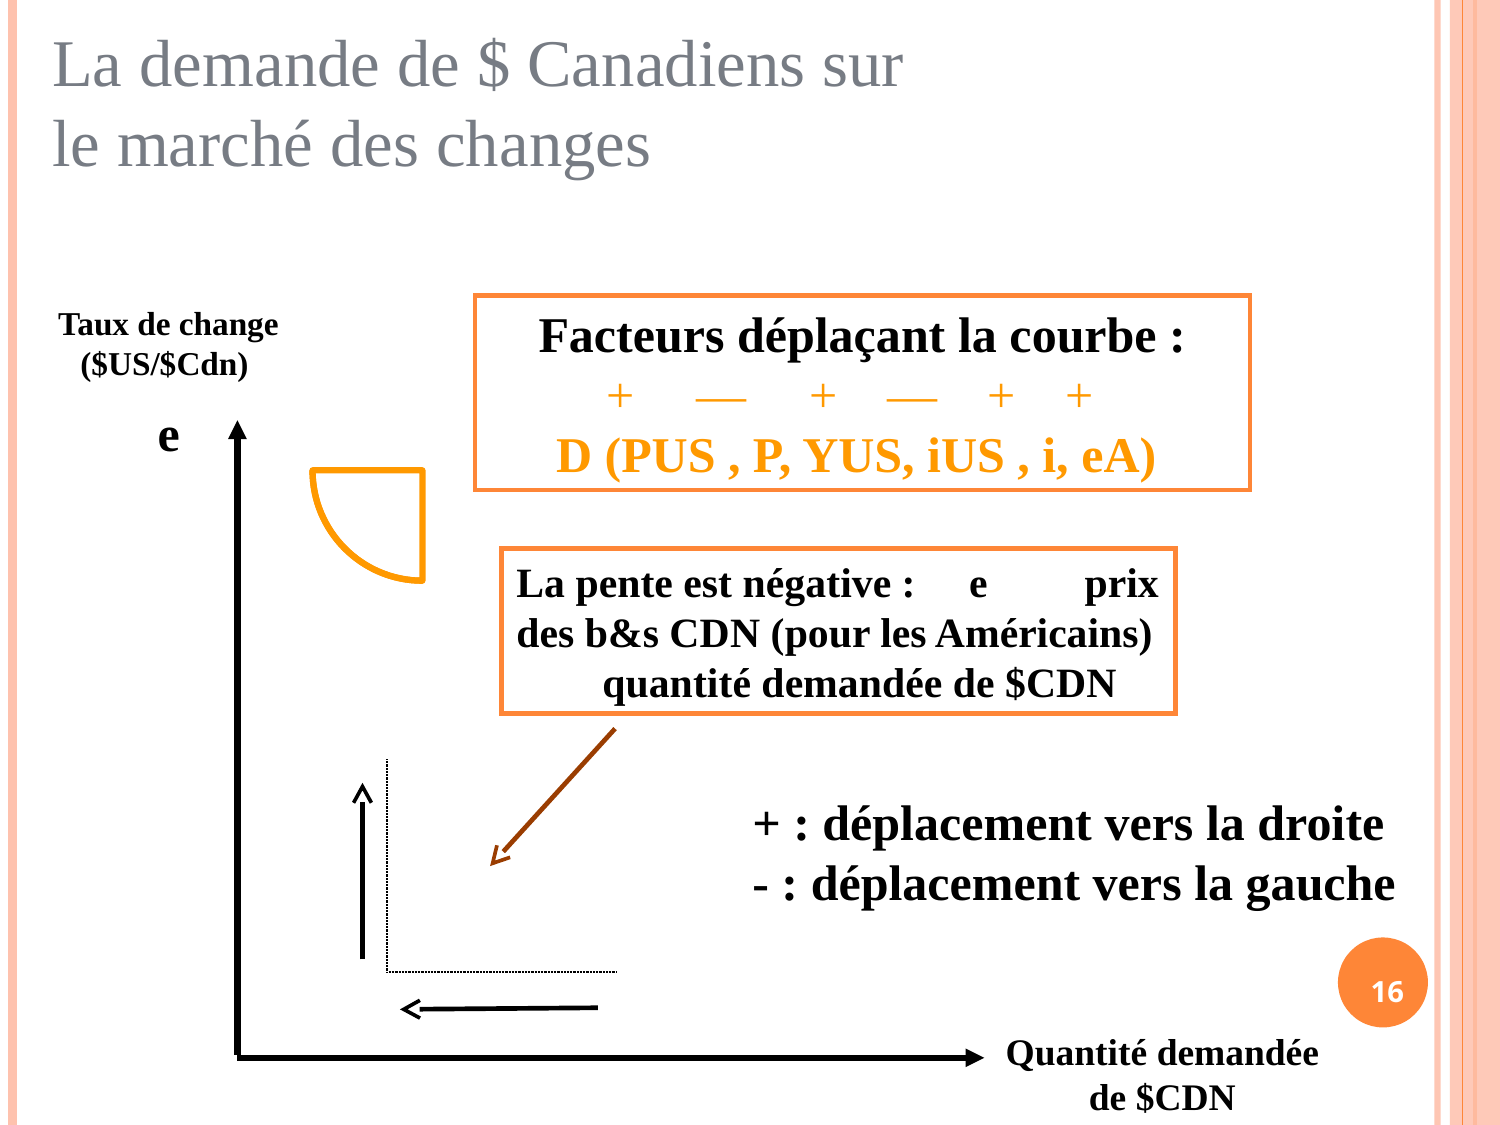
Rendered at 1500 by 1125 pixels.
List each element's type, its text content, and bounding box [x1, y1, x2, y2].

text_box + : déplacement vers la droite - : déplacement vers la gauche [737, 782, 1463, 918]
slide_number <numéro> [1337, 950, 1438, 1036]
text_box La pente est négative :  e   prix des b&s CDN (pour les Américains)   quantité demandée de $CDN [501, 548, 1176, 714]
text_box La demande de $ Canadiens sur le marché des changes [37, 12, 1463, 150]
text_box Taux de change ($US/$Cdn) e [37, 295, 300, 469]
text_box Facteurs déplaçant la courbe : + ― + ― + + D (PUS , P, YUS, iUS , i, eA) [474, 295, 1250, 491]
text_box Quantité demandée de $CDN [974, 1020, 1350, 1125]
